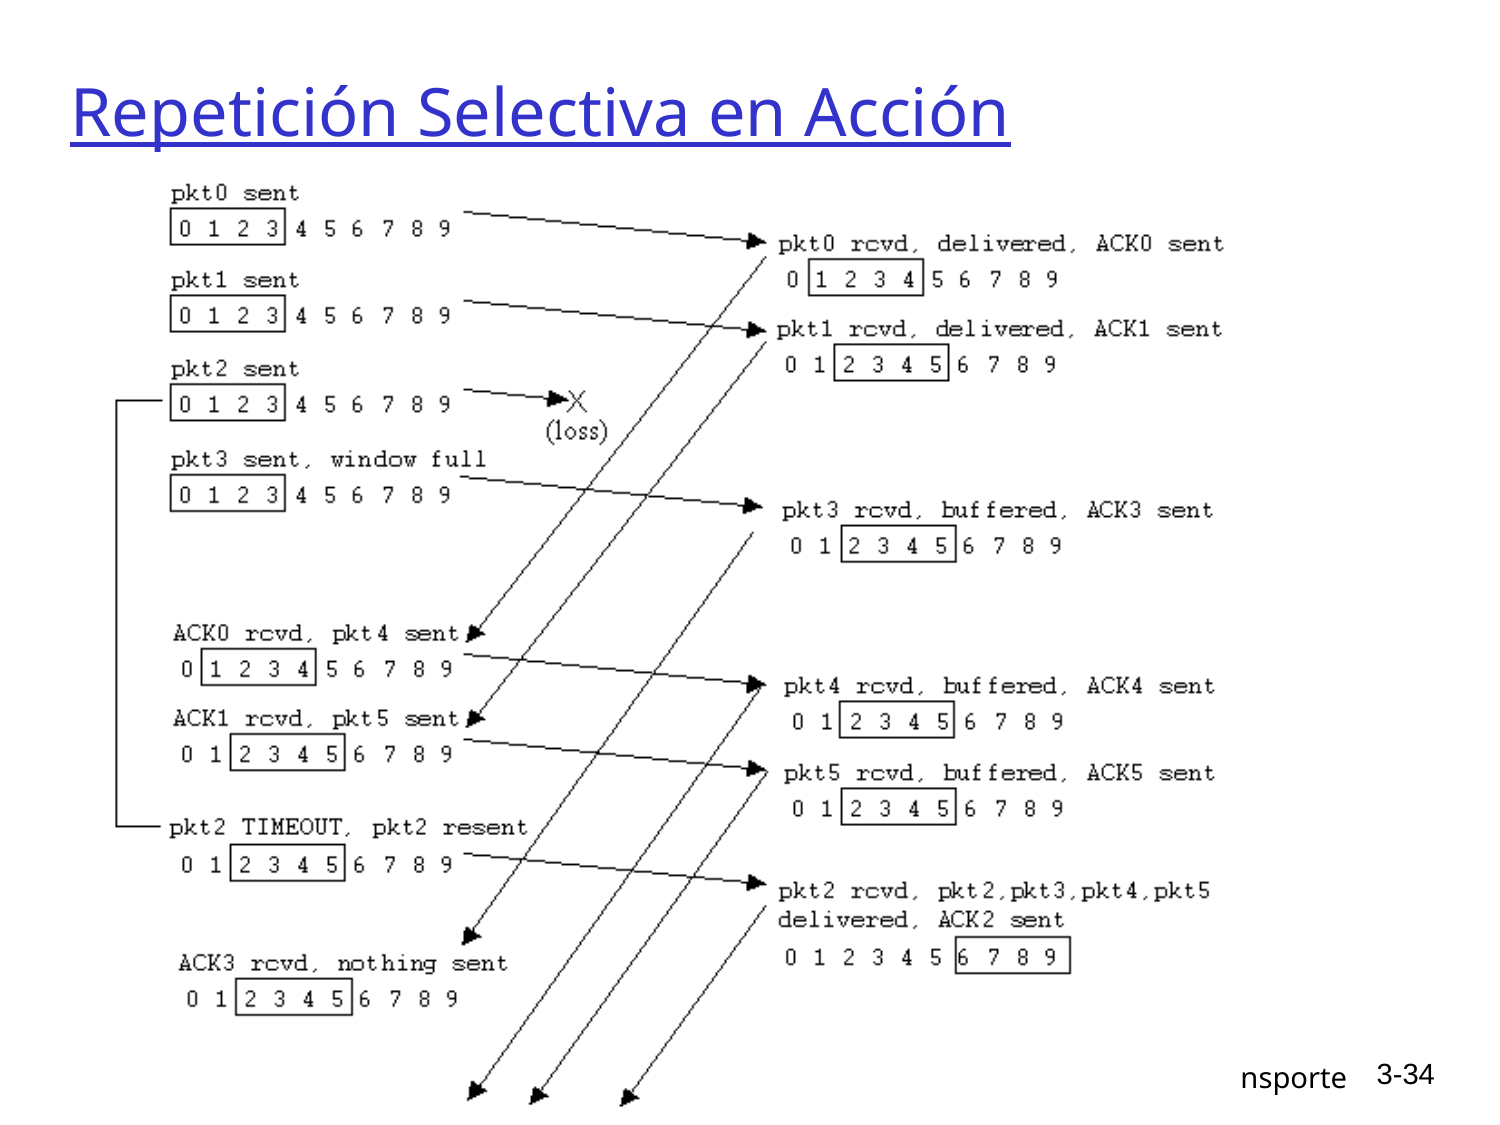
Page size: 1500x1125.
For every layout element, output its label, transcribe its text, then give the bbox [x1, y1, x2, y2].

picture [114, 168, 1240, 1125]
title Repetición Selectiva en Acción [55, 41, 1331, 180]
